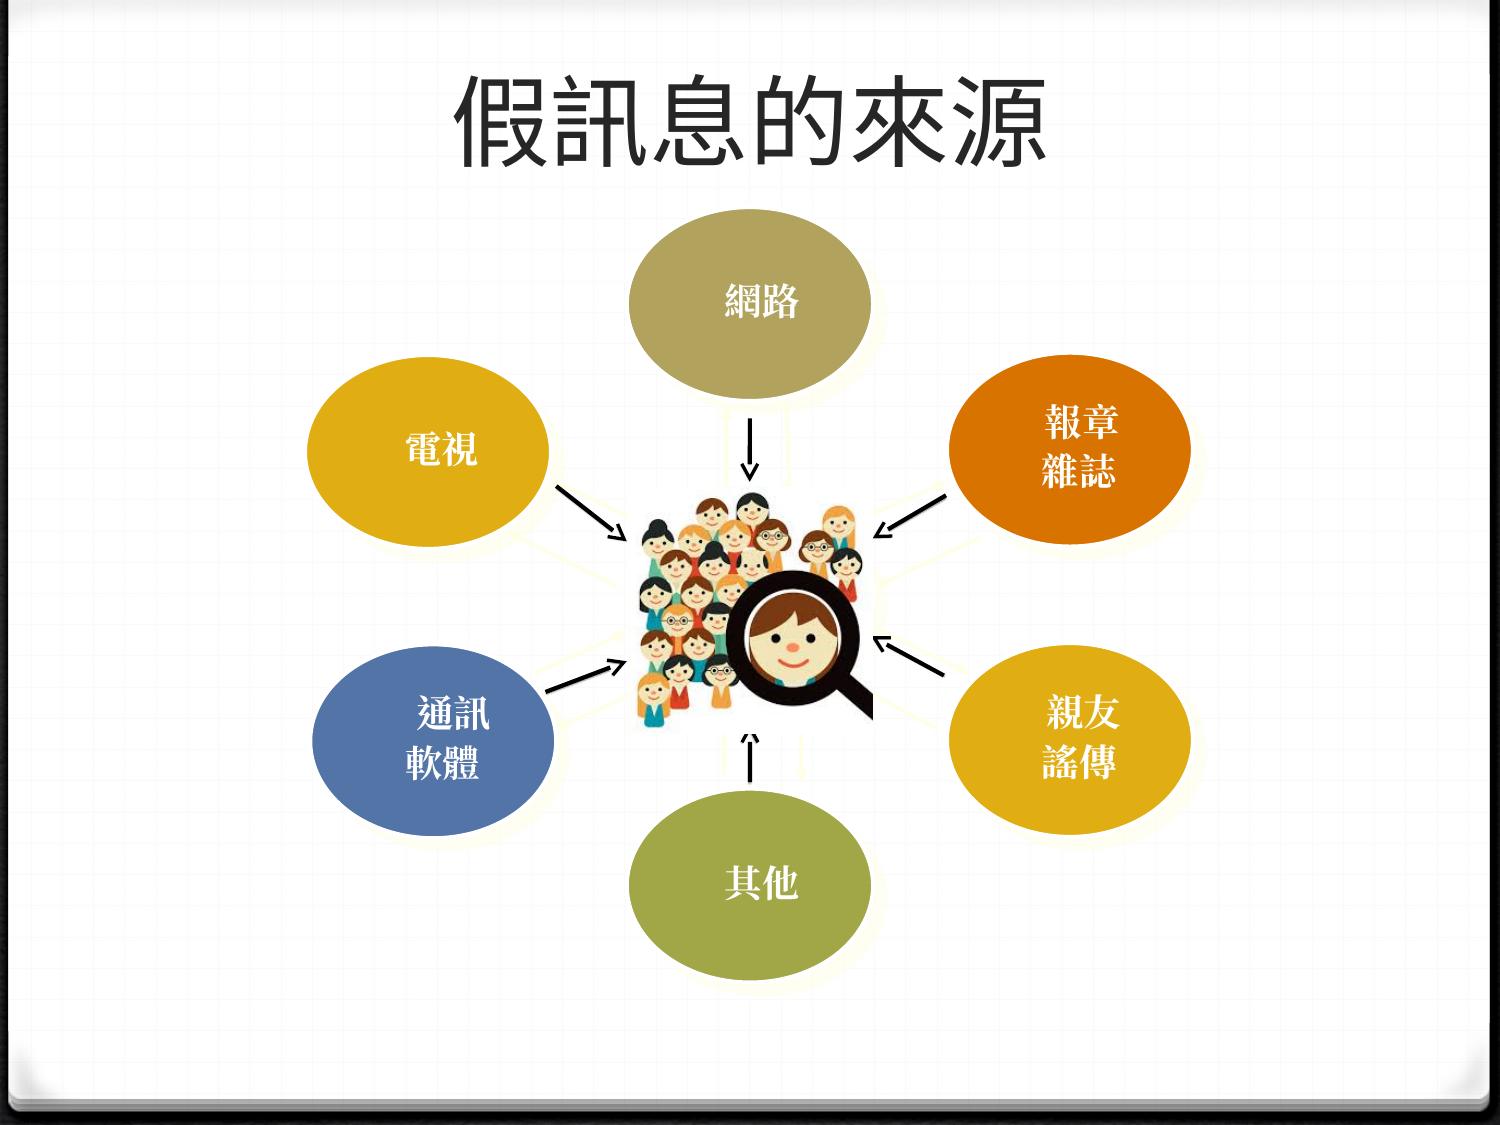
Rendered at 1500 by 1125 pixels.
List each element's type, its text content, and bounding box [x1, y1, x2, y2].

title 假訊息的來源 [90, 42, 1410, 196]
picture [0, 0, 1500, 1125]
text_box 電視 [304, 354, 552, 549]
text_box 通訊 軟體 [310, 644, 557, 839]
text_box 其他 [626, 788, 874, 983]
text_box 網路 [626, 207, 874, 402]
text_box 報章 雜誌 [946, 352, 1193, 547]
text_box 親友 謠傳 [946, 642, 1193, 837]
